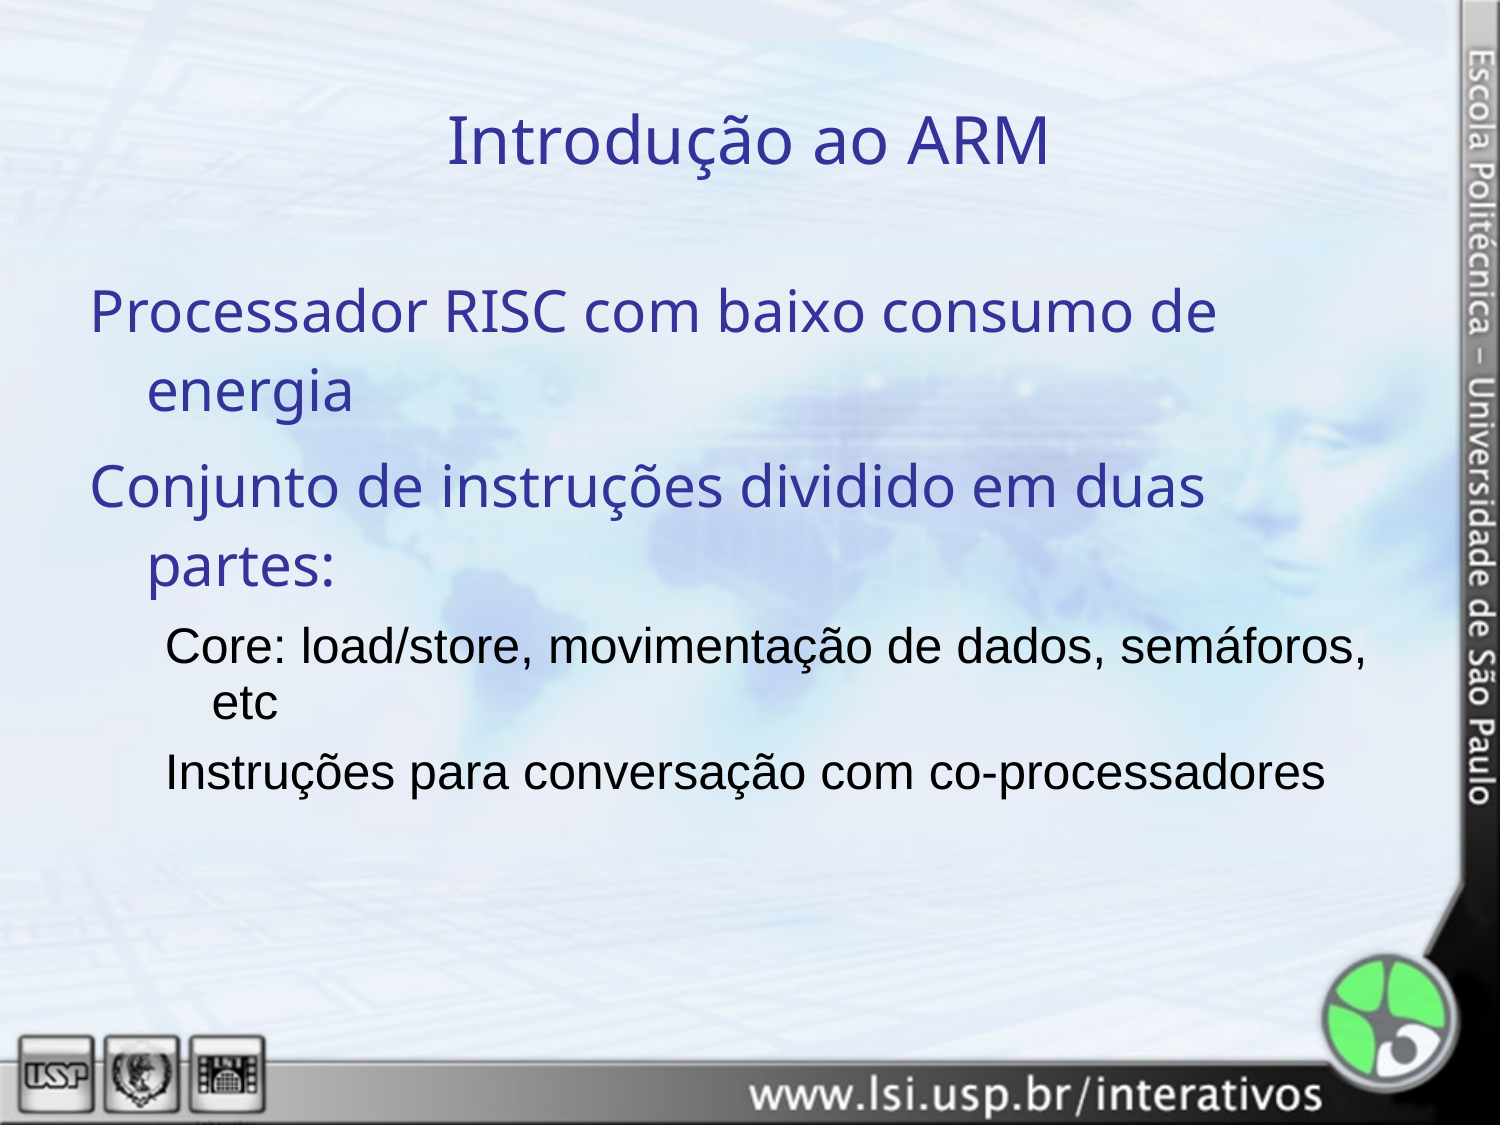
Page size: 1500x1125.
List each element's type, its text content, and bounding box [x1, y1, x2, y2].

title Introdução ao ARM [75, 45, 1426, 233]
picture [0, 0, 1500, 1125]
list Processador RISC com baixo consumo de energia Conjunto de instruções dividido em duas partes: Core: load/store, movimentação de dados, semáforos, etc Instruções para conversação com co-processadores [75, 262, 1426, 1006]
